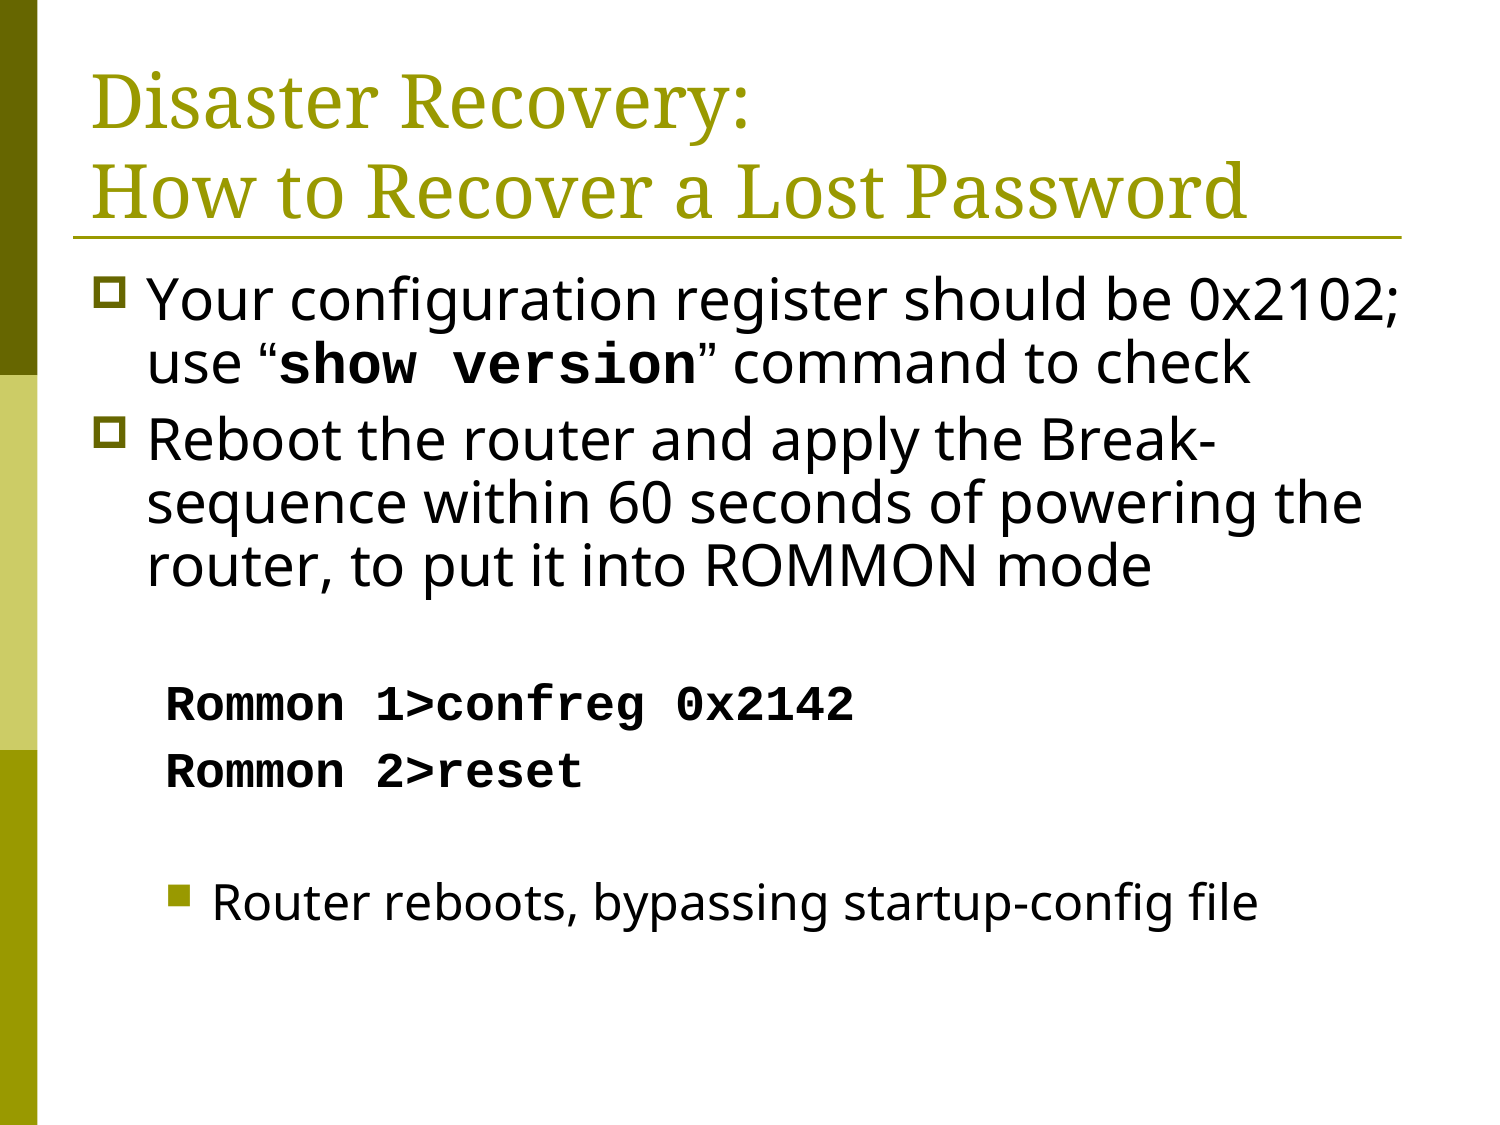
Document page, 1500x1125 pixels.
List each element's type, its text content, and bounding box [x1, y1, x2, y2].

title Disaster Recovery: How to Recover a Lost Password [75, 45, 1426, 233]
list Your configuration register should be 0x2102; use “show version” command to check Reboot the router and apply the Break-sequence within 60 seconds of powering the router, to put it into ROMMON mode Rommon 1>confreg 0x2142 Rommon 2>reset Router reboots, bypassing startup-config file [75, 262, 1426, 1006]
